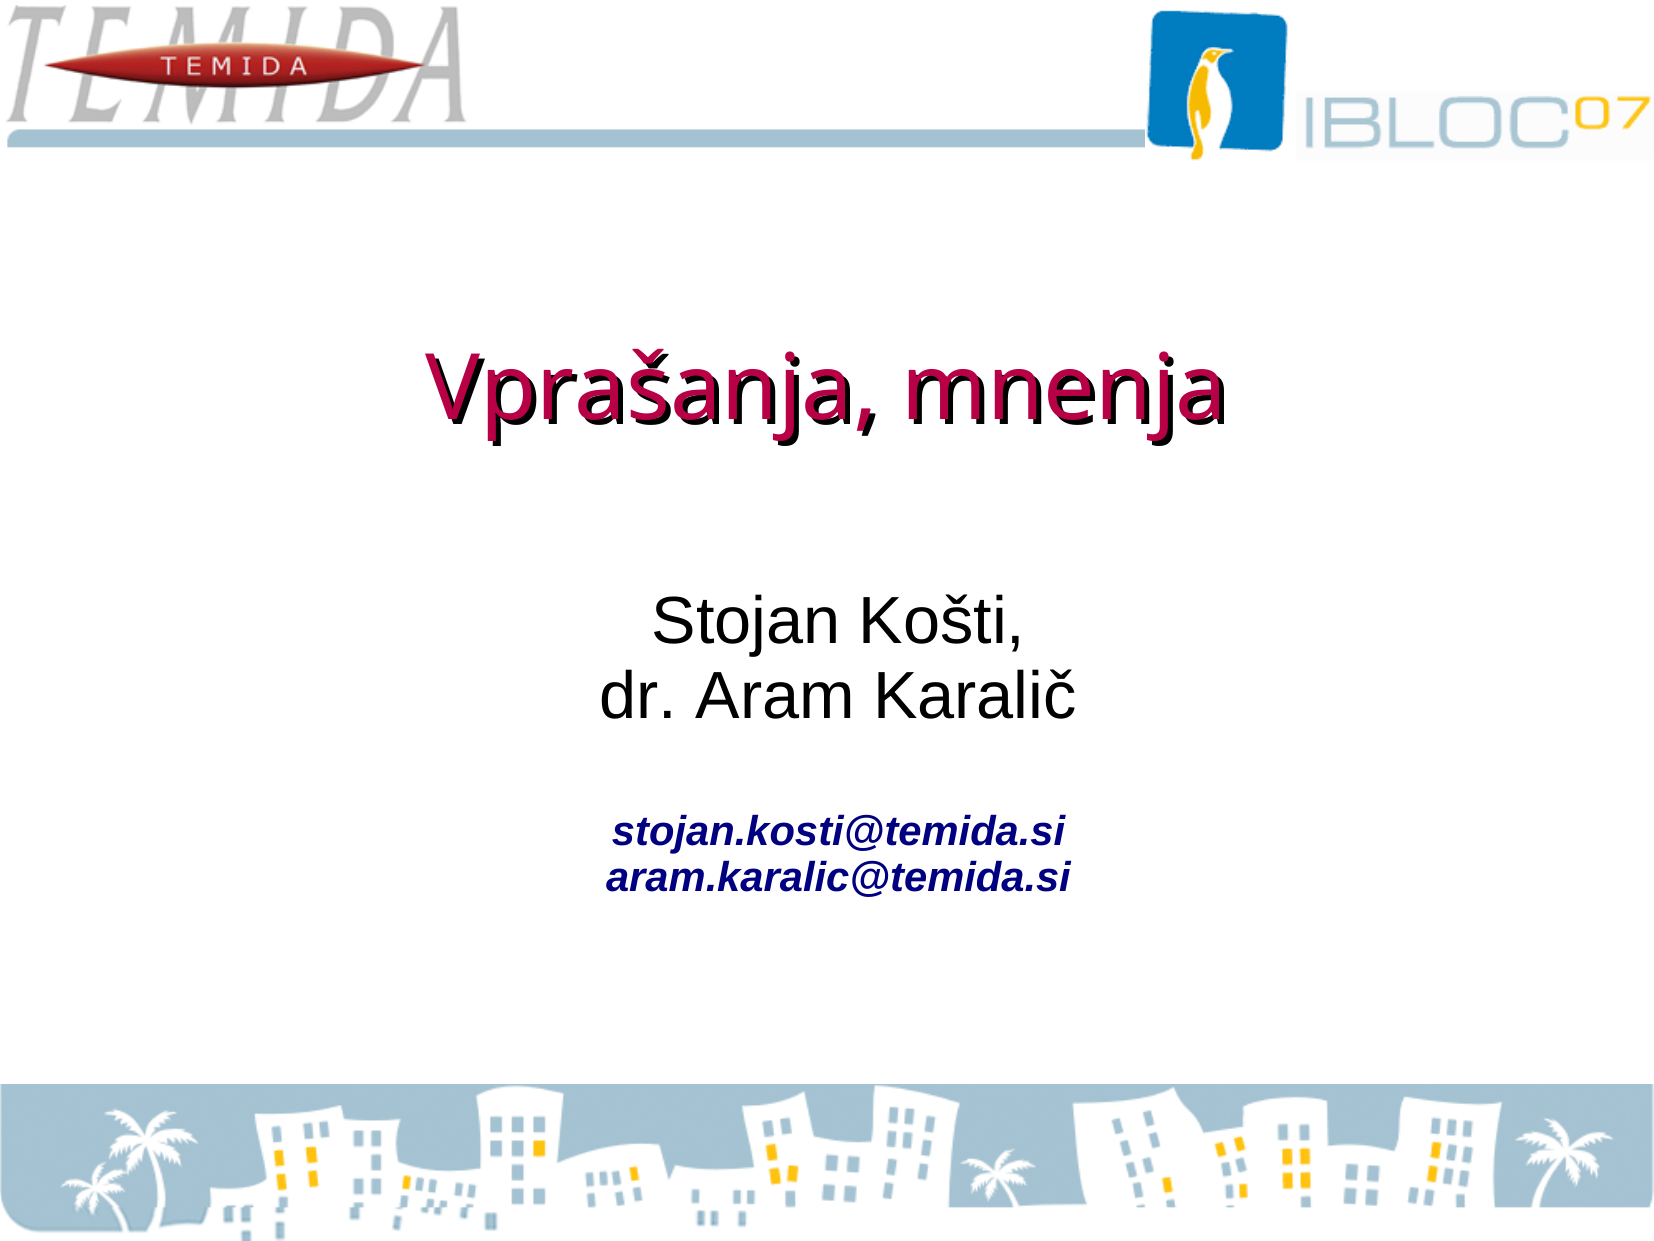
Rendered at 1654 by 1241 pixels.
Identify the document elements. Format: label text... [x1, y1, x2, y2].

picture [0, 1084, 1654, 1241]
title Vprašanja, mnenja [0, 294, 1654, 473]
picture [6, 5, 1654, 172]
text_box Stojan Košti, dr. Aram Karalič stojan.kosti@temida.si aram.karalic@temida.si [76, 509, 1565, 975]
